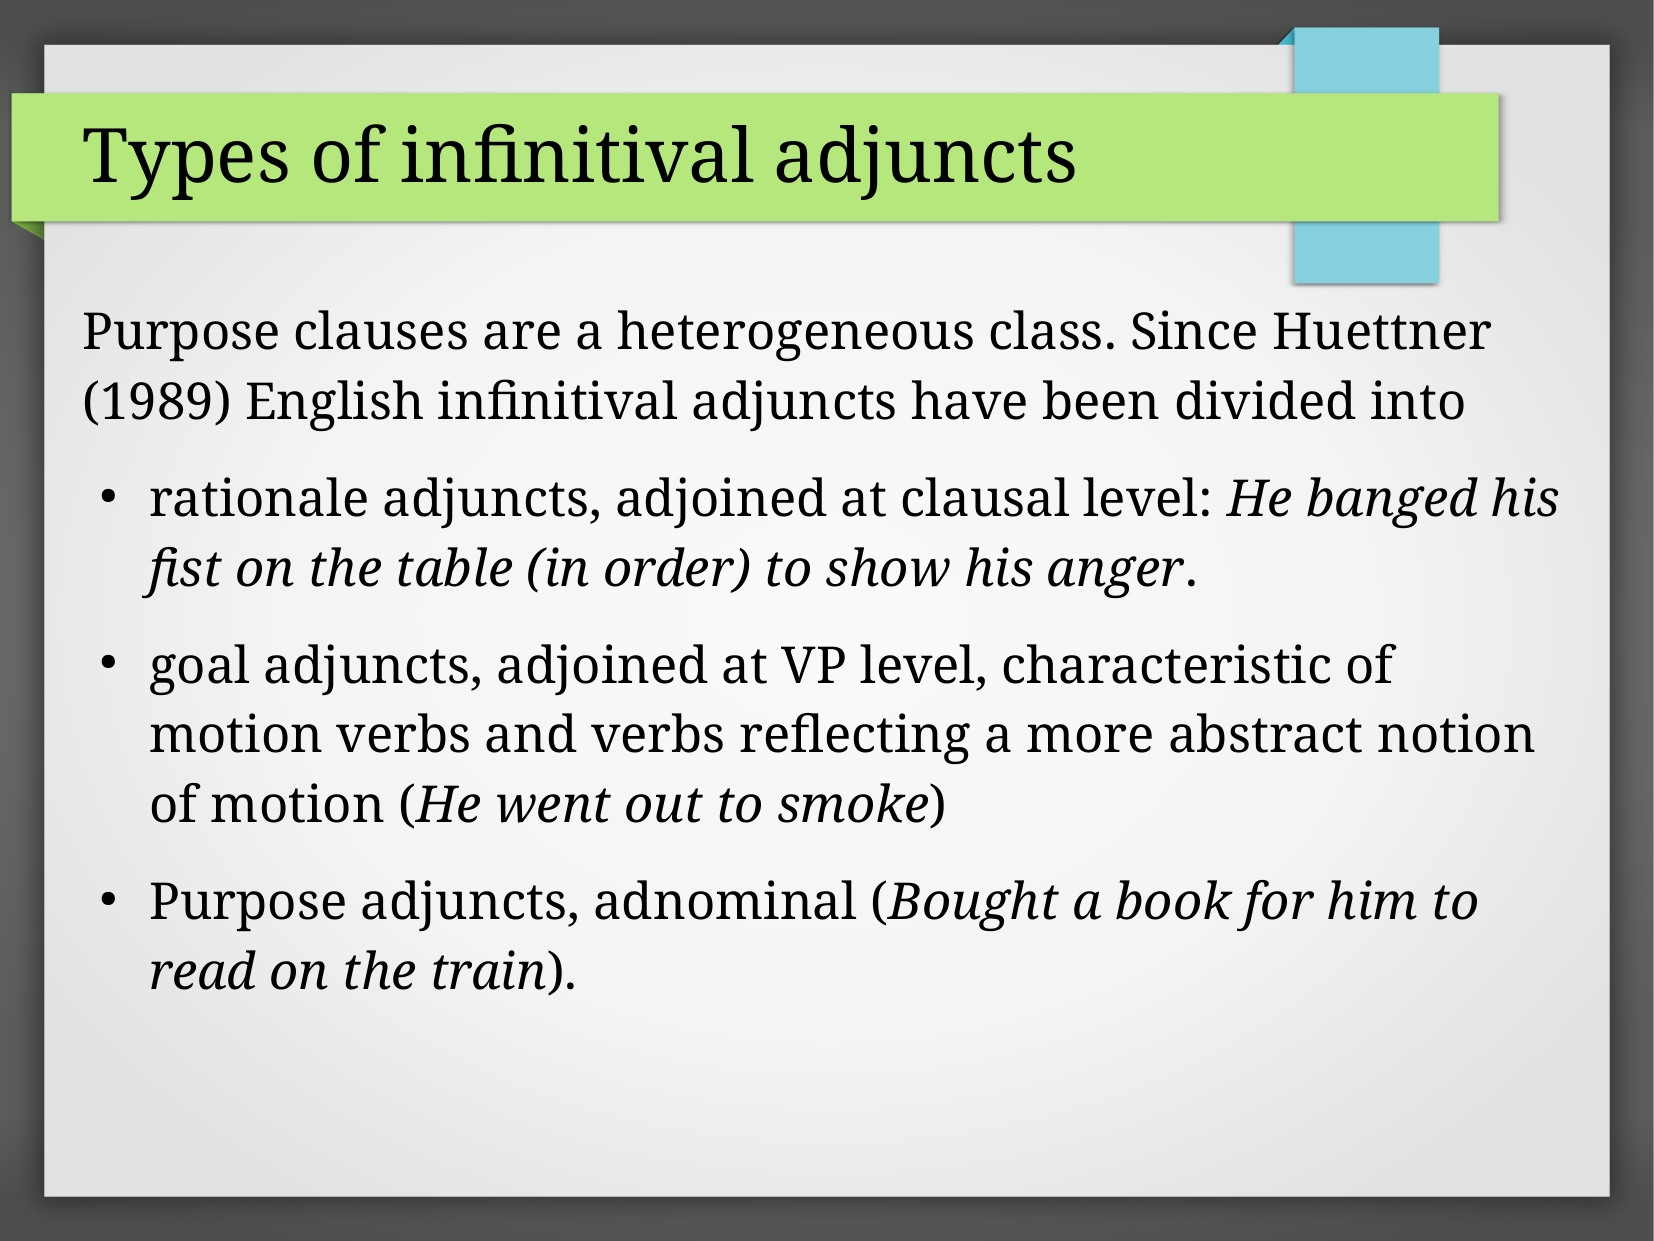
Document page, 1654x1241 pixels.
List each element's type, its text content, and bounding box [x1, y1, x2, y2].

list Purpose clauses are a heterogeneous class. Since Huettner (1989) English infinitival adjuncts have been divided into rationale adjuncts, adjoined at clausal level: He banged his fist on the table (in order) to show his anger. goal adjuncts, adjoined at VP level, characteristic of motion verbs and verbs reflecting a more abstract notion of motion (He went out to smoke) Purpose adjuncts, adnominal (Bought a book for him to read on the train). [82, 295, 1571, 1015]
picture [0, 0, 1654, 1241]
title Types of infinitival adjuncts [82, 94, 1264, 213]
